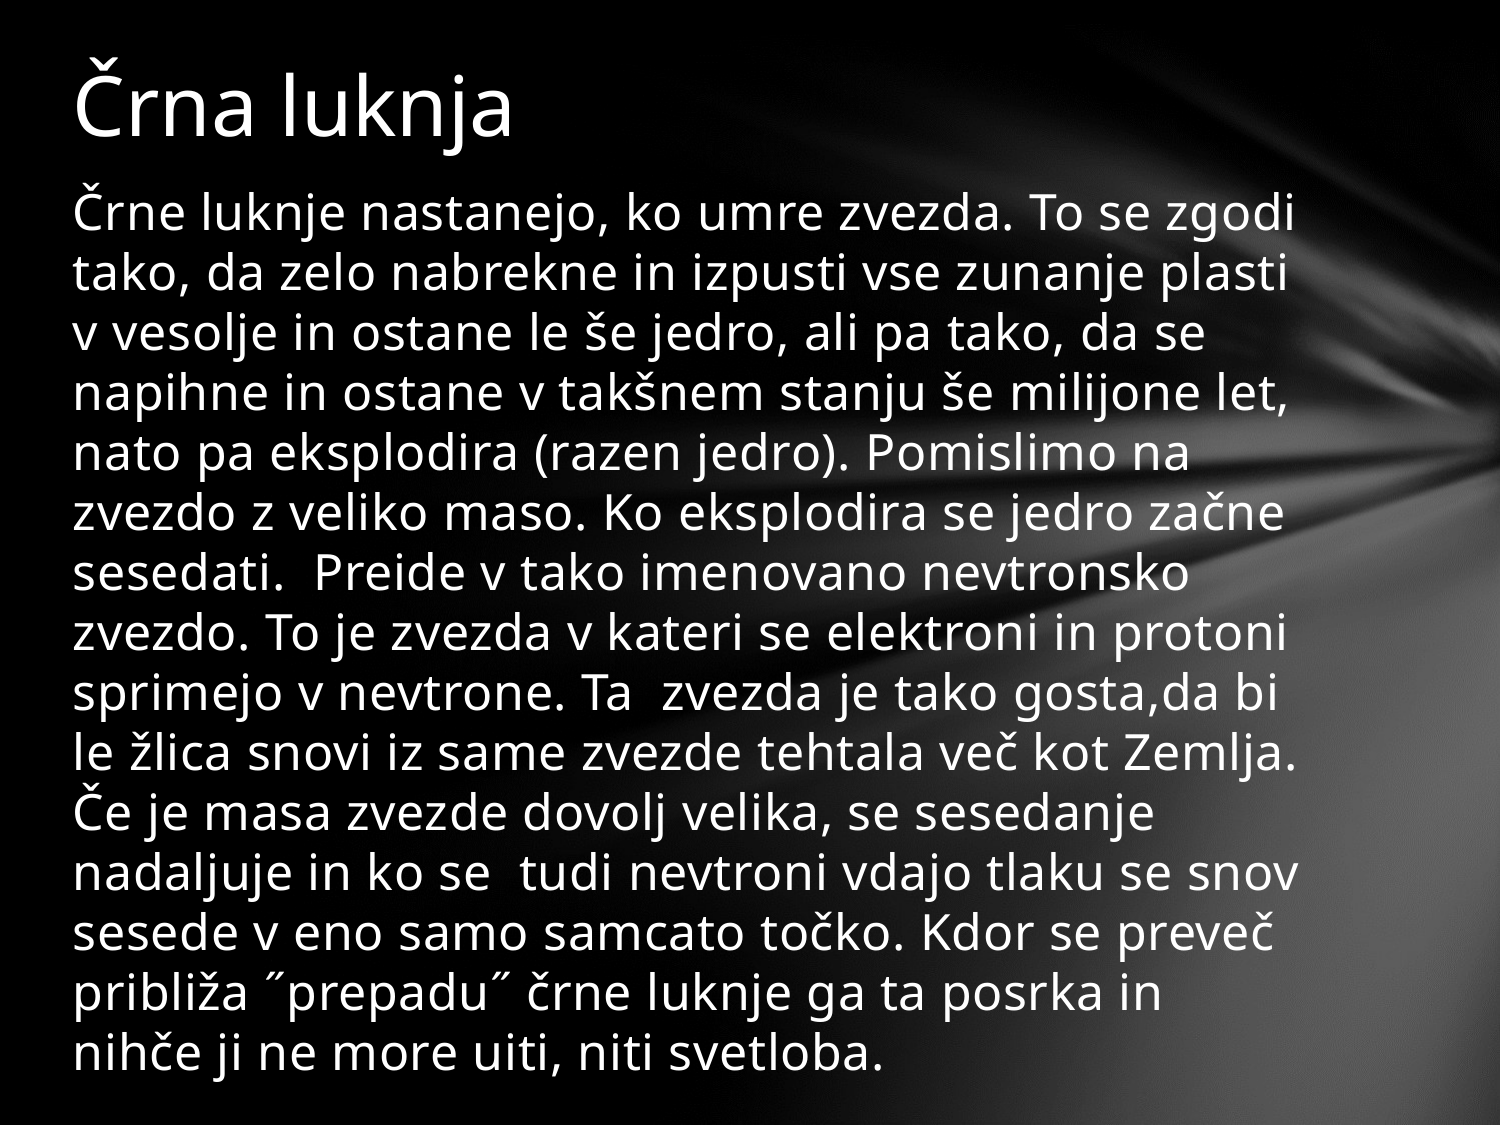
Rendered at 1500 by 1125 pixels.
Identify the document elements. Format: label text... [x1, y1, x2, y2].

list Črne luknje nastanejo, ko umre zvezda. To se zgodi tako, da zelo nabrekne in izpusti vse zunanje plasti v vesolje in ostane le še jedro, ali pa tako, da se napihne in ostane v takšnem stanju še milijone let, nato pa eksplodira (razen jedro). Pomislimo na zvezdo z veliko maso. Ko eksplodira se jedro začne sesedati. Preide v tako imenovano nevtronsko zvezdo. To je zvezda v kateri se elektroni in protoni sprimejo v nevtrone. Ta zvezda je tako gosta,da bi le žlica snovi iz same zvezde tehtala več kot Zemlja. Če je masa zvezde dovolj velika, se sesedanje nadaljuje in ko se tudi nevtroni vdajo tlaku se snov sesede v eno samo samcato točko. Kdor se preveč približa ˝prepadu˝ črne luknje ga ta posrka in nihče ji ne more uiti, niti svetloba. [57, 172, 1318, 1016]
picture [0, 0, 1500, 1125]
title Črna luknja [57, 37, 1318, 161]
